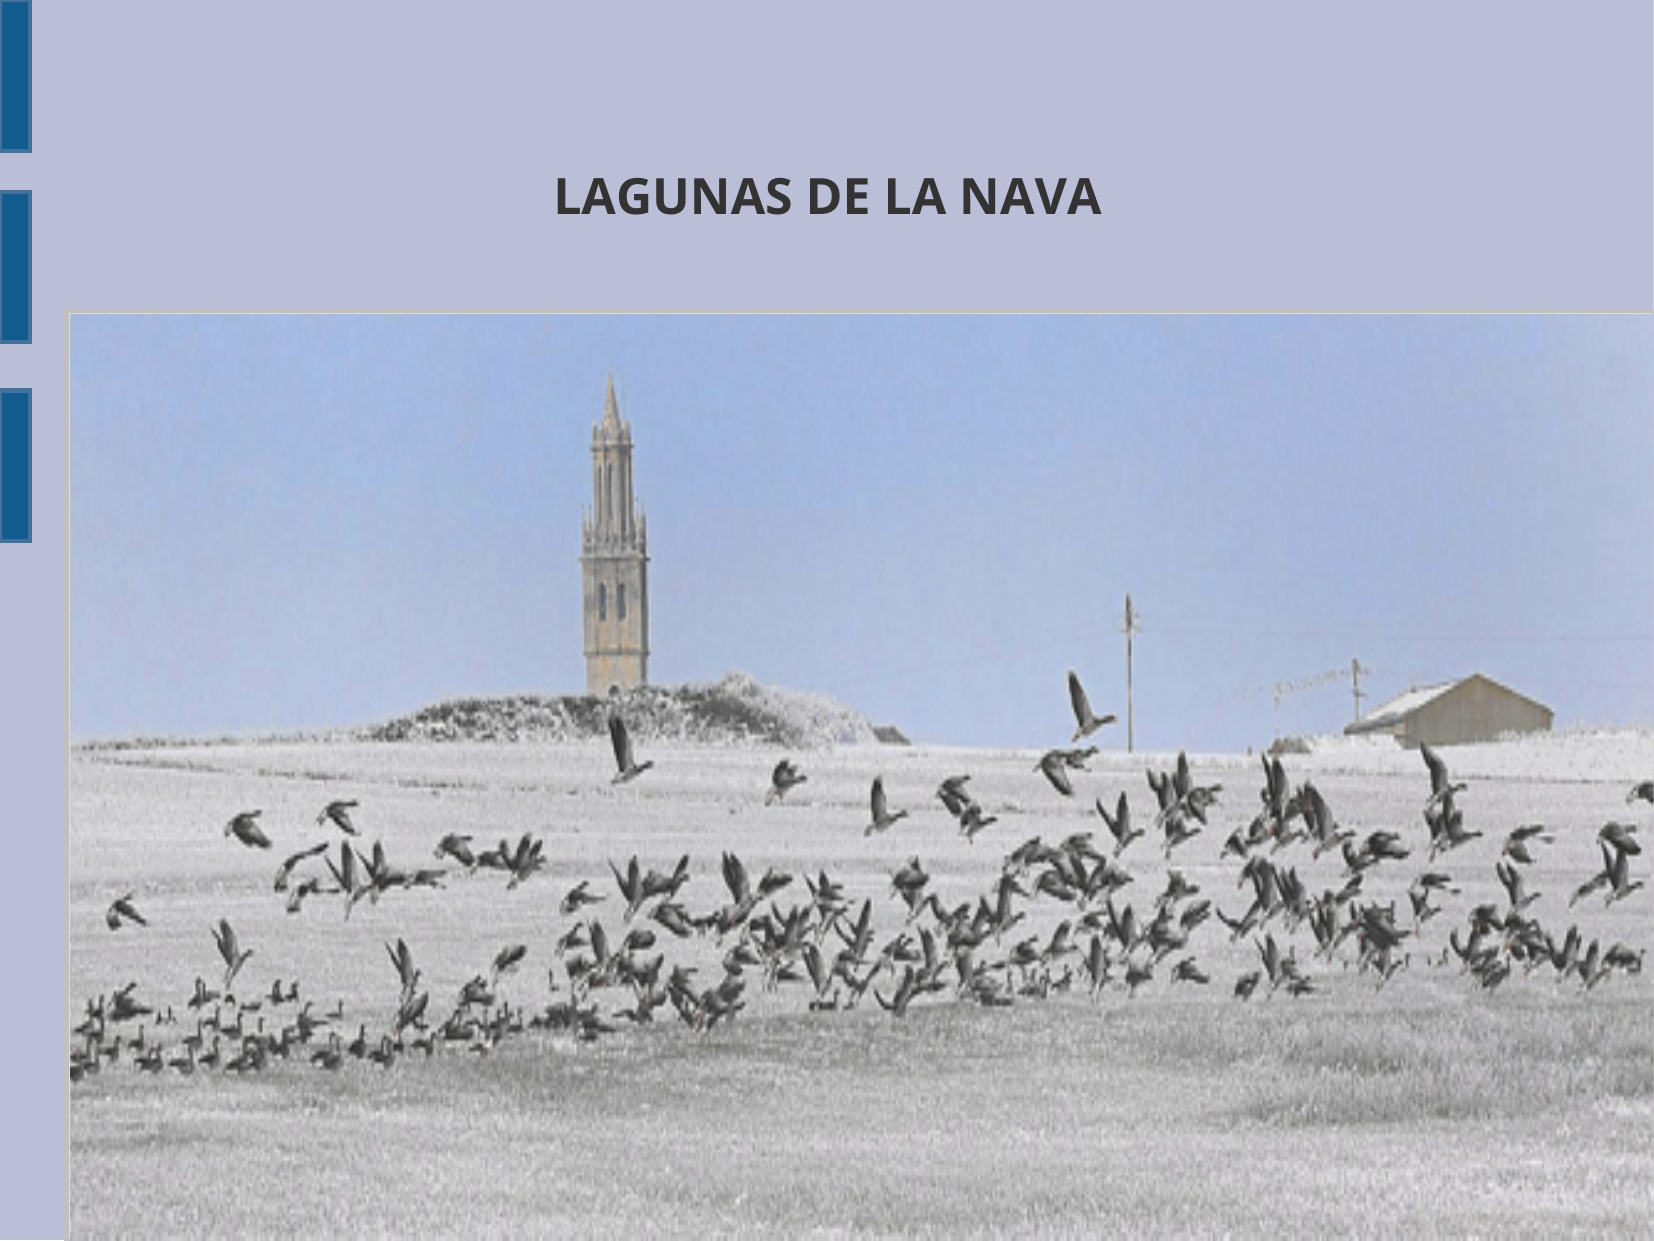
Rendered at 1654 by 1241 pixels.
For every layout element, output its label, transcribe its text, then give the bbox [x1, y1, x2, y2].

title LAGUNAS DE LA NAVA [121, 91, 1534, 299]
picture [70, 314, 1654, 1241]
